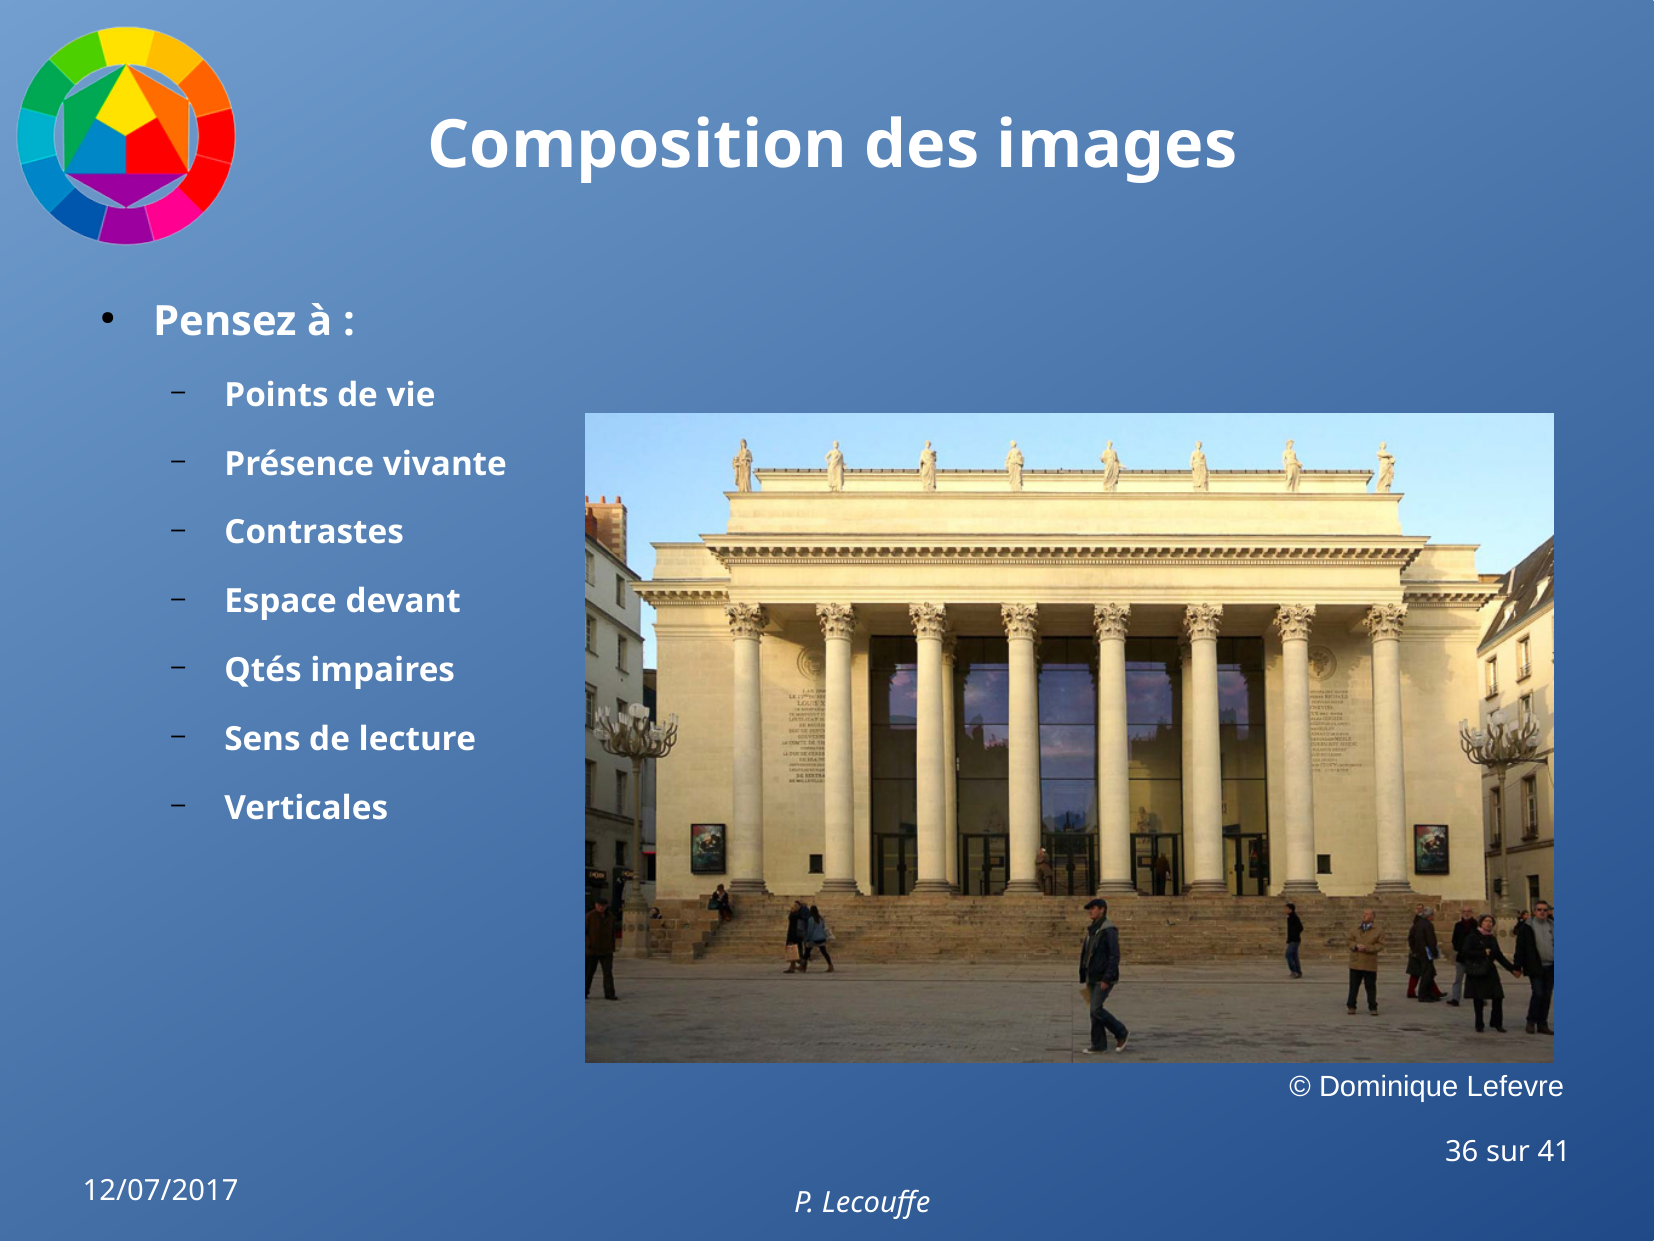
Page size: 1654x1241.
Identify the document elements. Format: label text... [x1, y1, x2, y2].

picture [585, 413, 1554, 1063]
picture [6, 22, 249, 252]
text_box © Dominique Lefevre [1266, 1062, 1588, 1111]
list Pensez à : Points de vie Présence vivante Contrastes Espace devant Qtés impaires Sens de lecture Verticales [82, 290, 1571, 1058]
title Composition des images [236, 58, 1430, 225]
